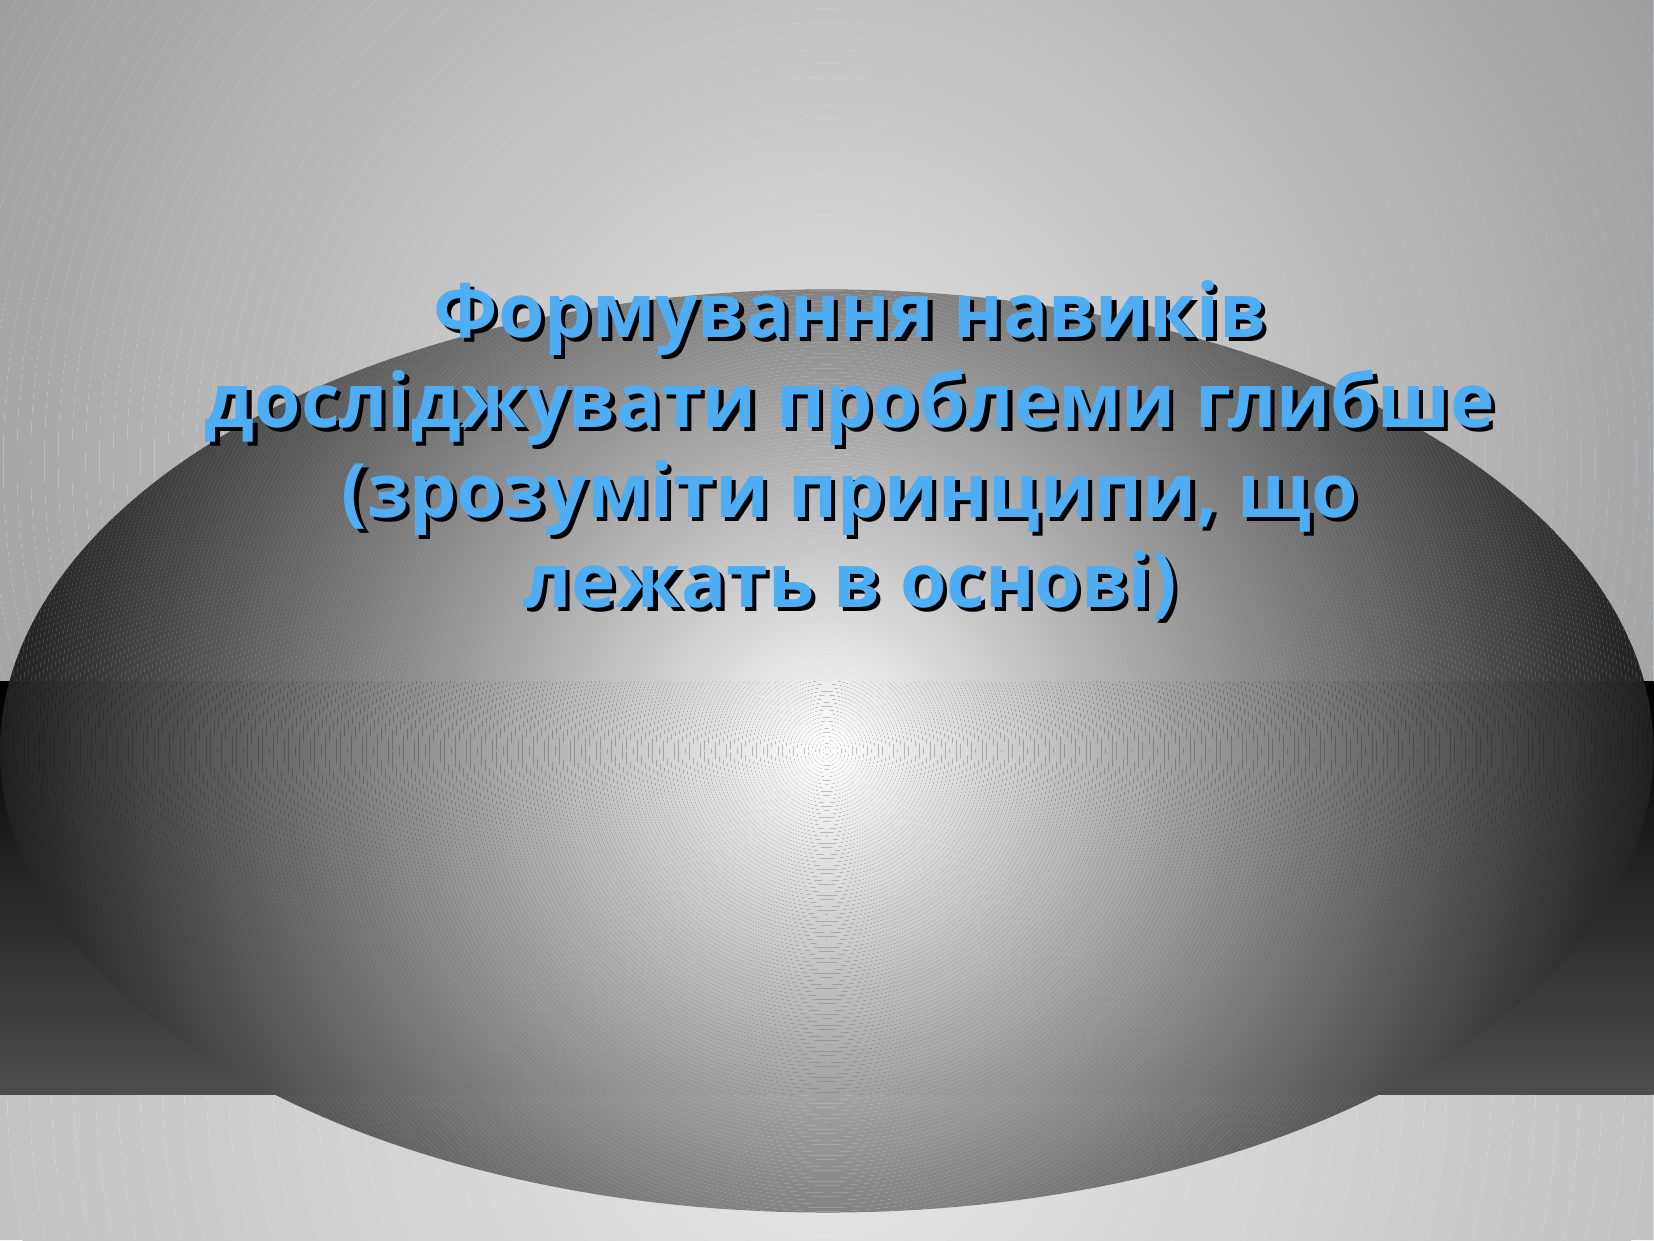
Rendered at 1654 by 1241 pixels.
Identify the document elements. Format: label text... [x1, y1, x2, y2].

title Формування навиків досліджувати проблеми глибше (зрозуміти принципи, що лежать в основі) [177, 253, 1524, 892]
